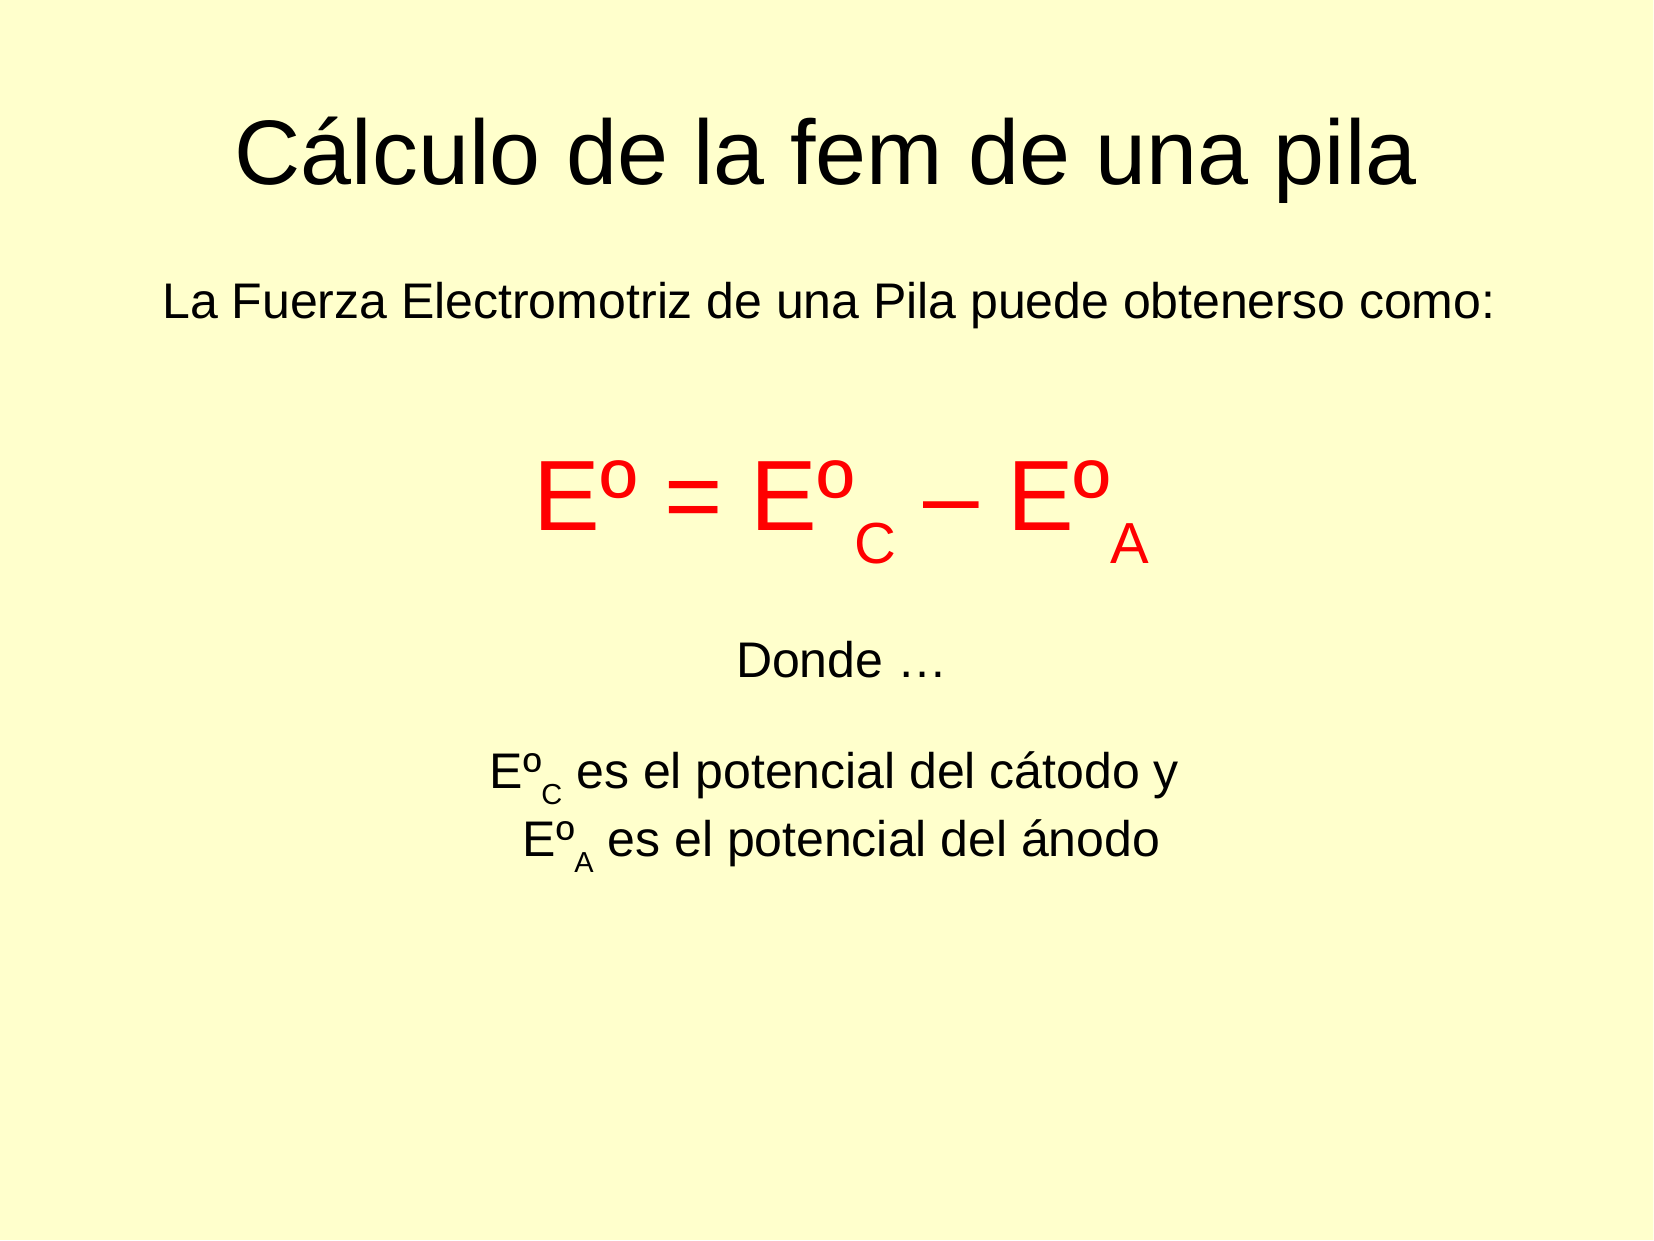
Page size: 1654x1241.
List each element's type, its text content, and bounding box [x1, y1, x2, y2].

text_box La Fuerza Electromotriz de una Pila puede obtenerso como: Eº = EºC – EºA Donde … EºC es el potencial del cátodo y EºA es el potencial del ánodo [147, 265, 1536, 886]
title Cálculo de la fem de una pila [82, 49, 1571, 257]
